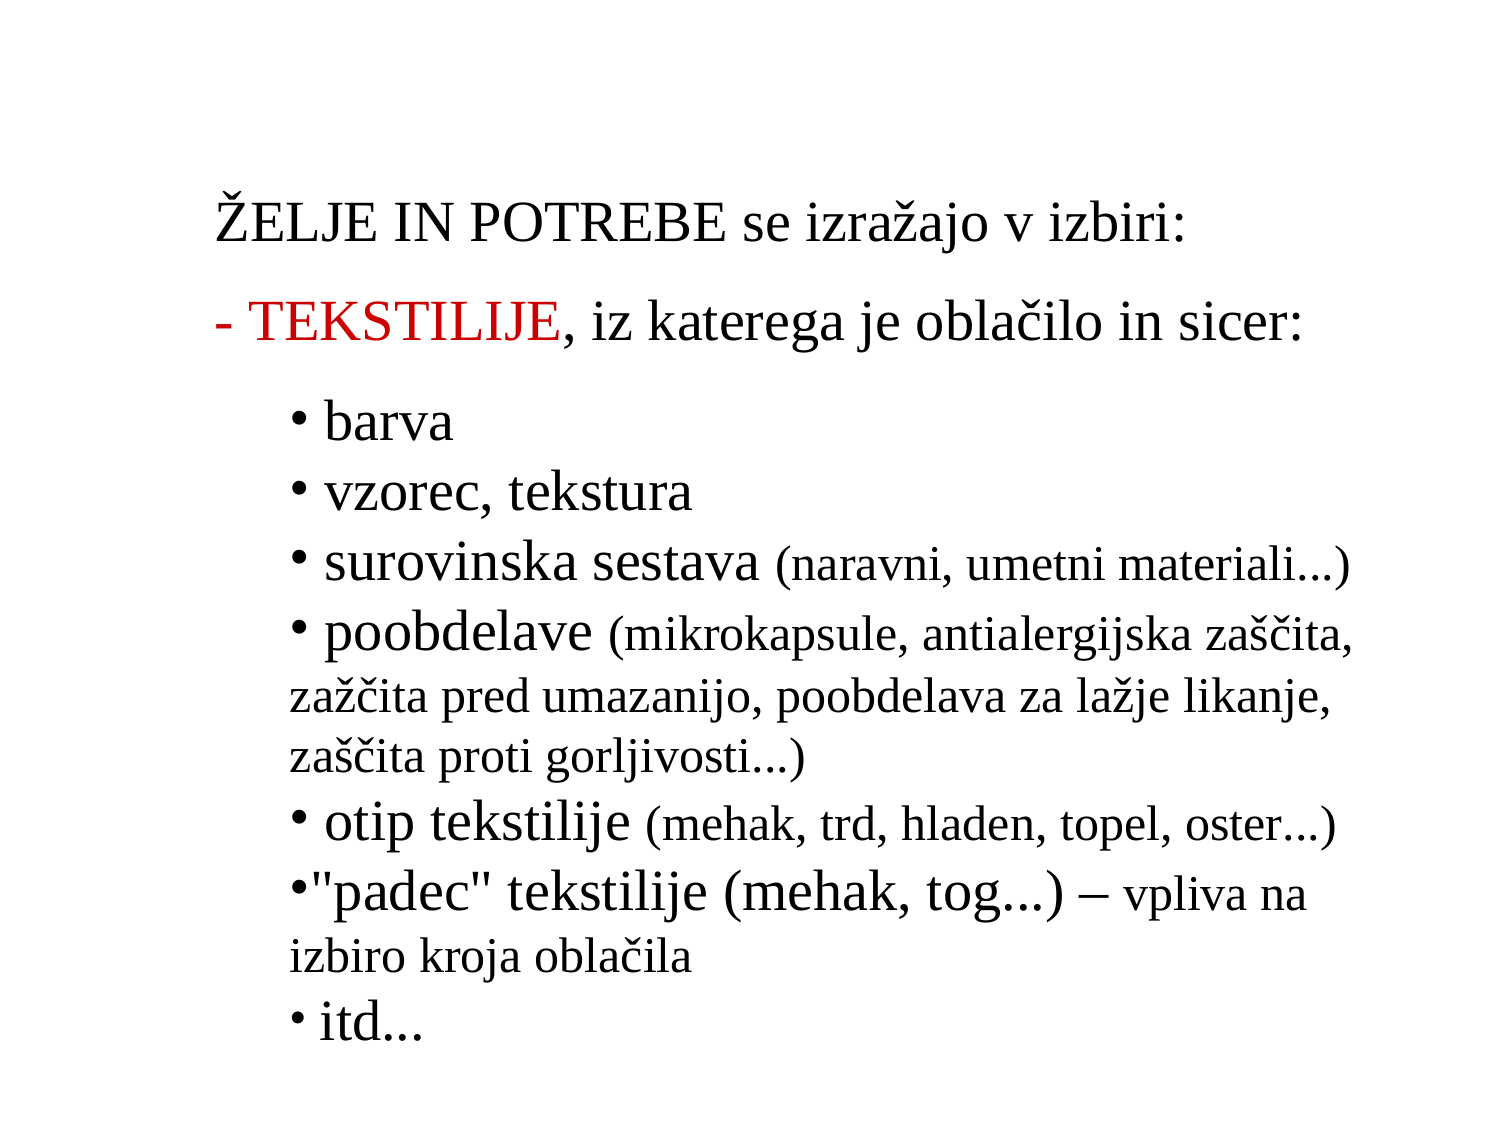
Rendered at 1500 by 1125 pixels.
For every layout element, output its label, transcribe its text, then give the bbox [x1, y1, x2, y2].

text_box ŽELJE IN POTREBE se izražajo v izbiri: - TEKSTILIJE, iz katerega je oblačilo in sicer: barva vzorec, tekstura surovinska sestava (naravni, umetni materiali...) poobdelave (mikrokapsule, antialergijska zaščita, zažčita pred umazanijo, poobdelava za lažje likanje, zaščita proti gorljivosti...) otip tekstilije (mehak, trd, hladen, topel, oster...) "padec" tekstilije (mehak, tog...) – vpliva na izbiro kroja oblačila itd... [200, 174, 1401, 1061]
